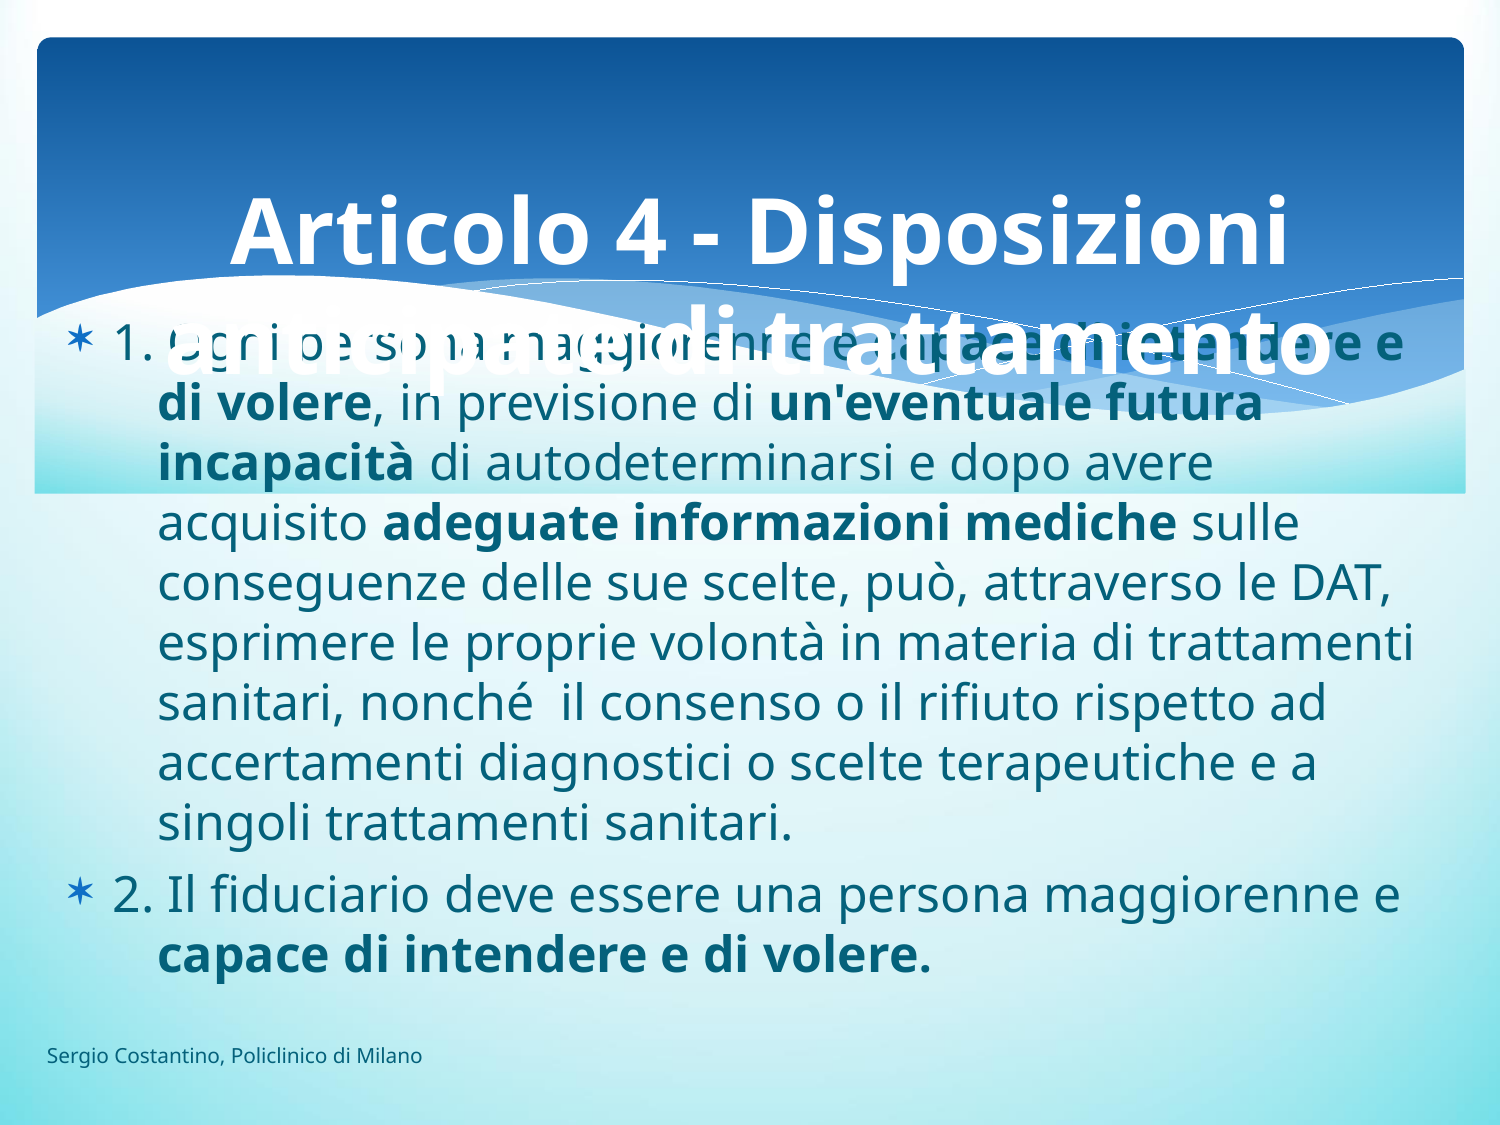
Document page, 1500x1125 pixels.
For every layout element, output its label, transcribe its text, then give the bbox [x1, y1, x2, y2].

list 1. Ogni persona maggiorenne e capace di intendere e di volere, in previsione di un'eventuale futura incapacità di autodeterminarsi e dopo avere acquisito adeguate informazioni mediche sulle conseguenze delle sue scelte, può, attraverso le DAT, esprimere le proprie volontà in materia di trattamenti sanitari, nonché il consenso o il rifiuto rispetto ad accertamenti diagnostici o scelte terapeutiche e a singoli trattamenti sanitari. 2. Il fiduciario deve essere una persona maggiorenne e capace di intendere e di volere. [53, 302, 1447, 1005]
title Articolo 4 - Disposizioni anticipate di trattamento [75, 55, 1426, 261]
text_box Sergio Costantino, Policlinico di Milano [31, 1025, 653, 1086]
